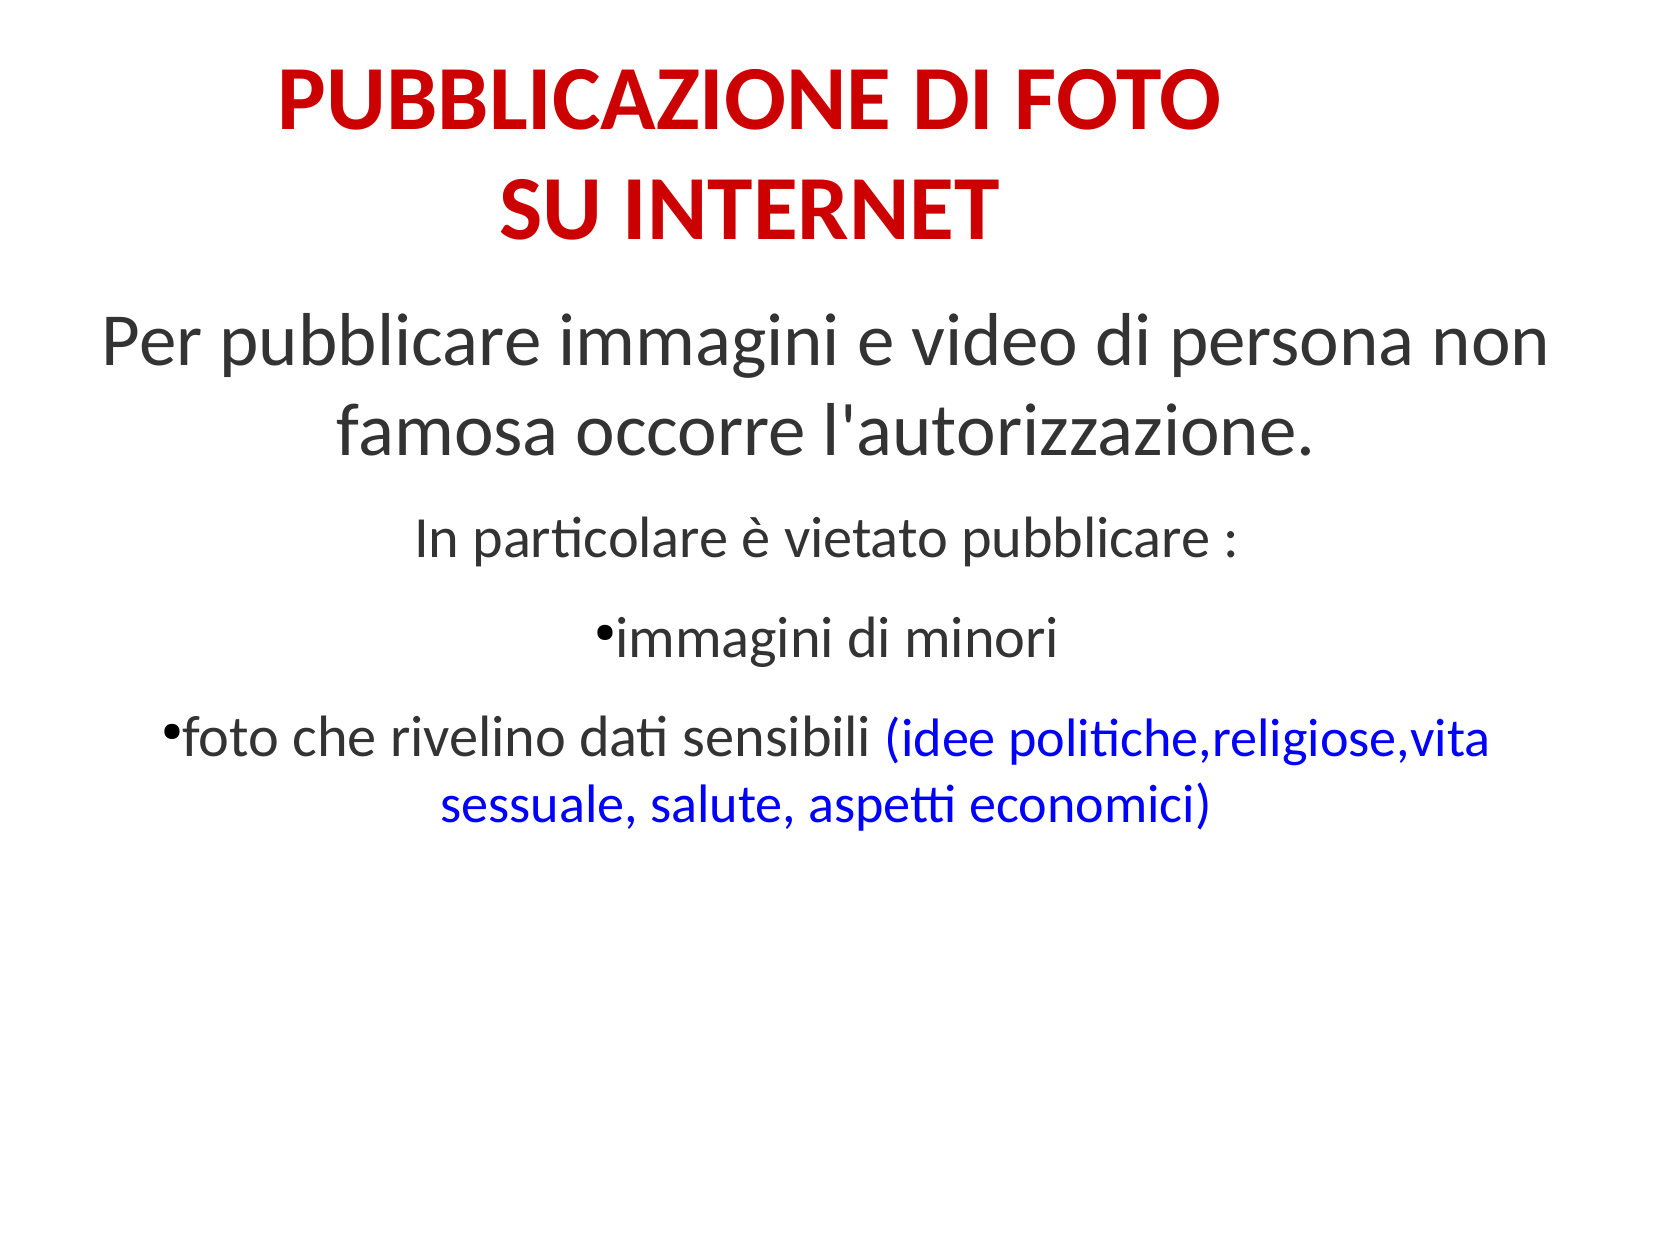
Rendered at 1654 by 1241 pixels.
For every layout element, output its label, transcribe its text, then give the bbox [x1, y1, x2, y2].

list Per pubblicare immagini e video di persona non famosa occorre l'autorizzazione. In particolare è vietato pubblicare : immagini di minori foto che rivelino dati sensibili (idee politiche,religiose,vita sessuale, salute, aspetti economici) [82, 290, 1571, 843]
title PUBBLICAZIONE DI FOTO SU INTERNET [224, 35, 1276, 260]
